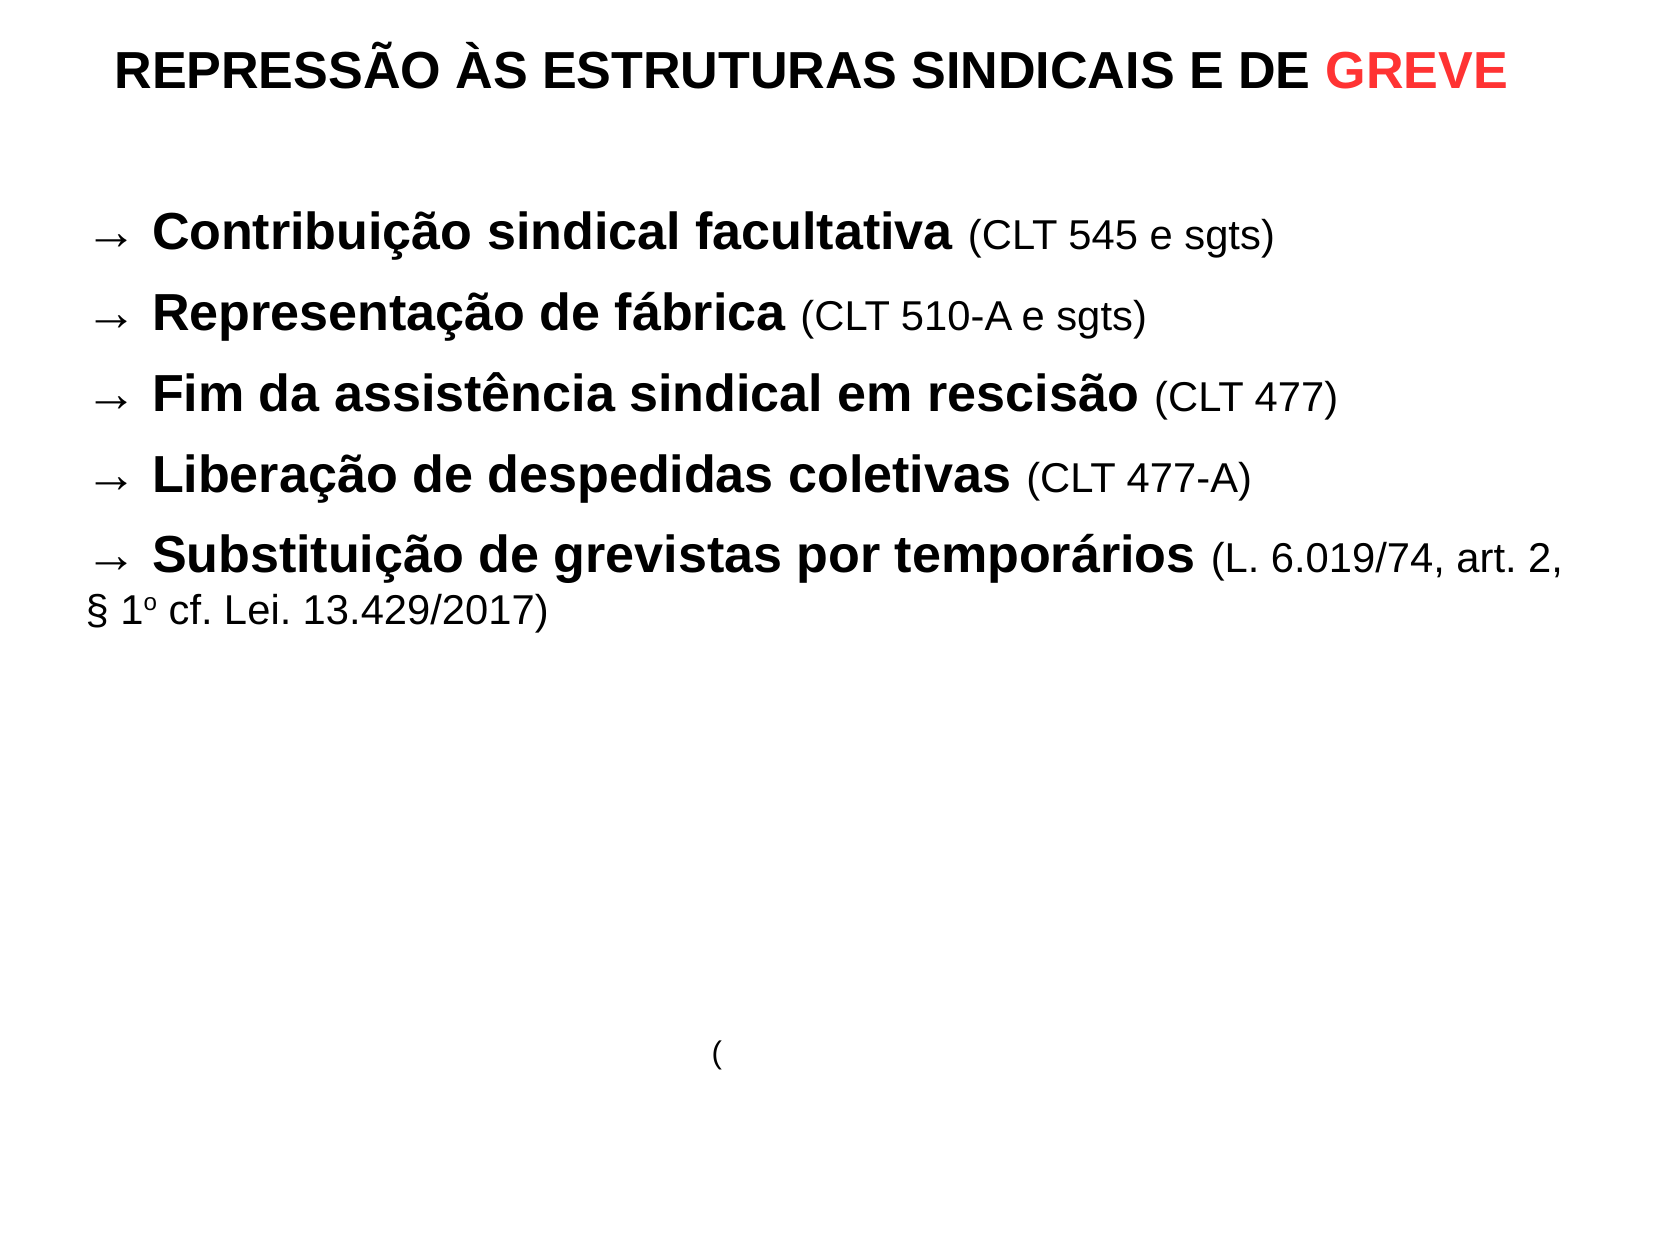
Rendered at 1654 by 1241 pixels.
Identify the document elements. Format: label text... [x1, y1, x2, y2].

text_box REPRESSÃO ÀS ESTRUTURAS SINDICAIS E DE GREVE → Contribuição sindical facultativa (CLT 545 e sgts) → Representação de fábrica (CLT 510-A e sgts) → Fim da assistência sindical em rescisão (CLT 477) → Liberação de despedidas coletivas (CLT 477-A) → Substituição de grevistas por temporários (L. 6.019/74, art. 2, § 1o cf. Lei. 13.429/2017) [70, 28, 1607, 641]
text_box ( [696, 1027, 877, 1185]
